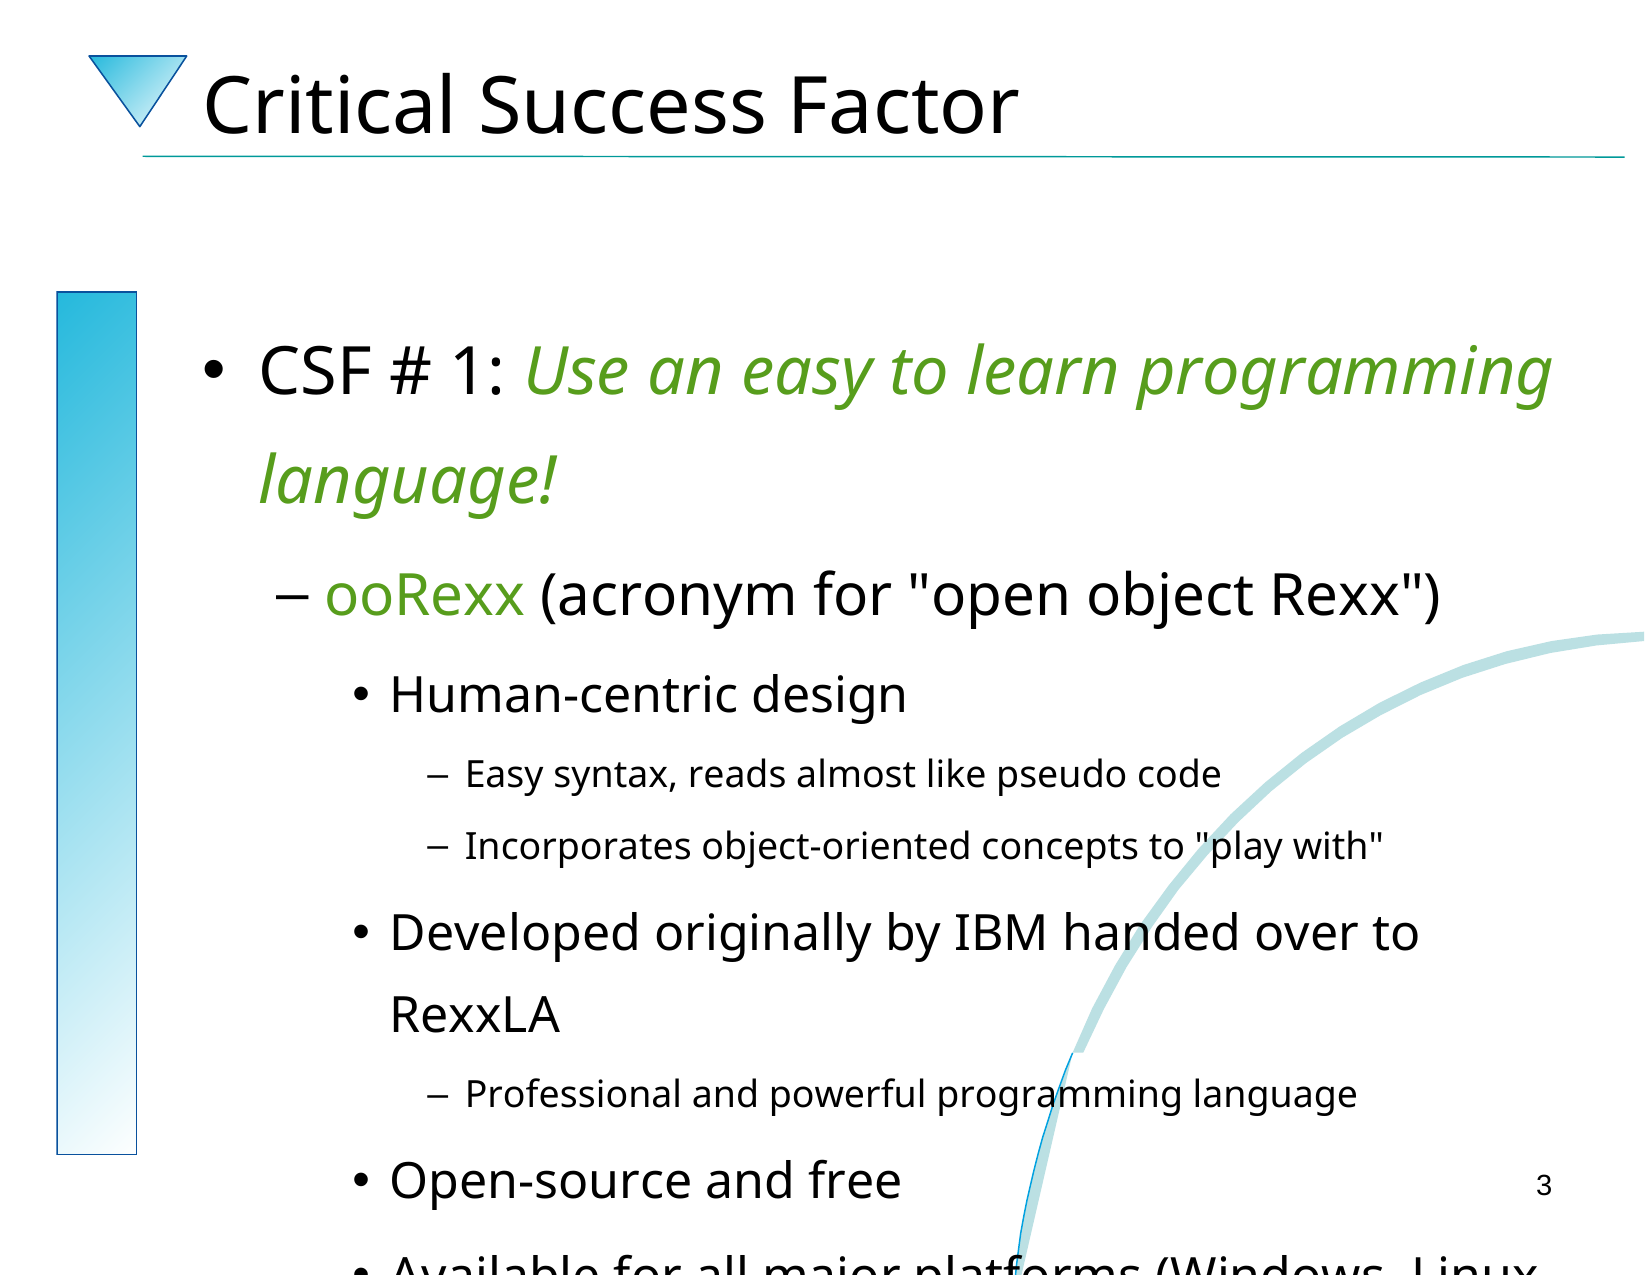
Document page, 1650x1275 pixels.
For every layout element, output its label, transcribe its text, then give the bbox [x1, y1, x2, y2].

list CSF # 1: Use an easy to learn programming language! ooRexx (acronym for "open object Rexx") Human-centric design Easy syntax, reads almost like pseudo code Incorporates object-oriented concepts to "play with" Developed originally by IBM handed over to RexxLA Professional and powerful programming language Open-source and free Available for all major platforms (Windows, Linux, Apple) [187, 297, 1617, 1180]
title Critical Success Factor [187, 46, 1617, 268]
